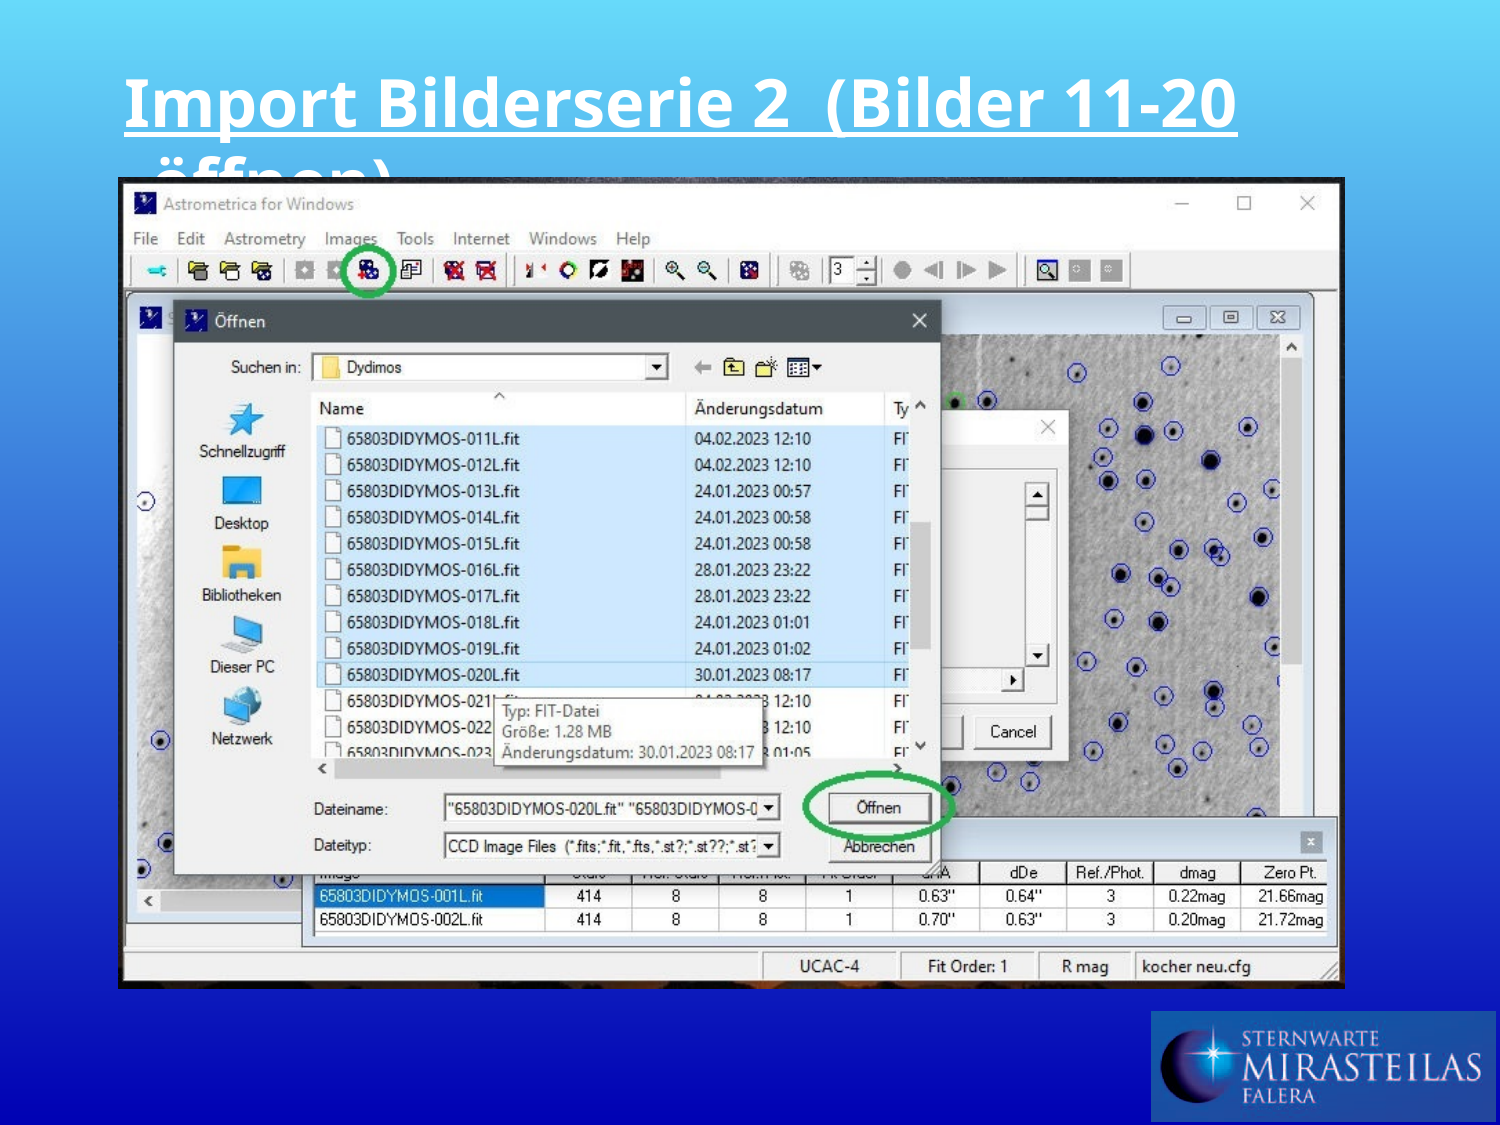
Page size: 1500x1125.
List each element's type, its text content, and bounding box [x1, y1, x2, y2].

picture [118, 177, 1345, 989]
picture [1151, 1011, 1496, 1122]
text_box Import Bilderserie 2 (Bilder 11-20 öffnen) Laden weiterer Bilder [94, 53, 1430, 680]
